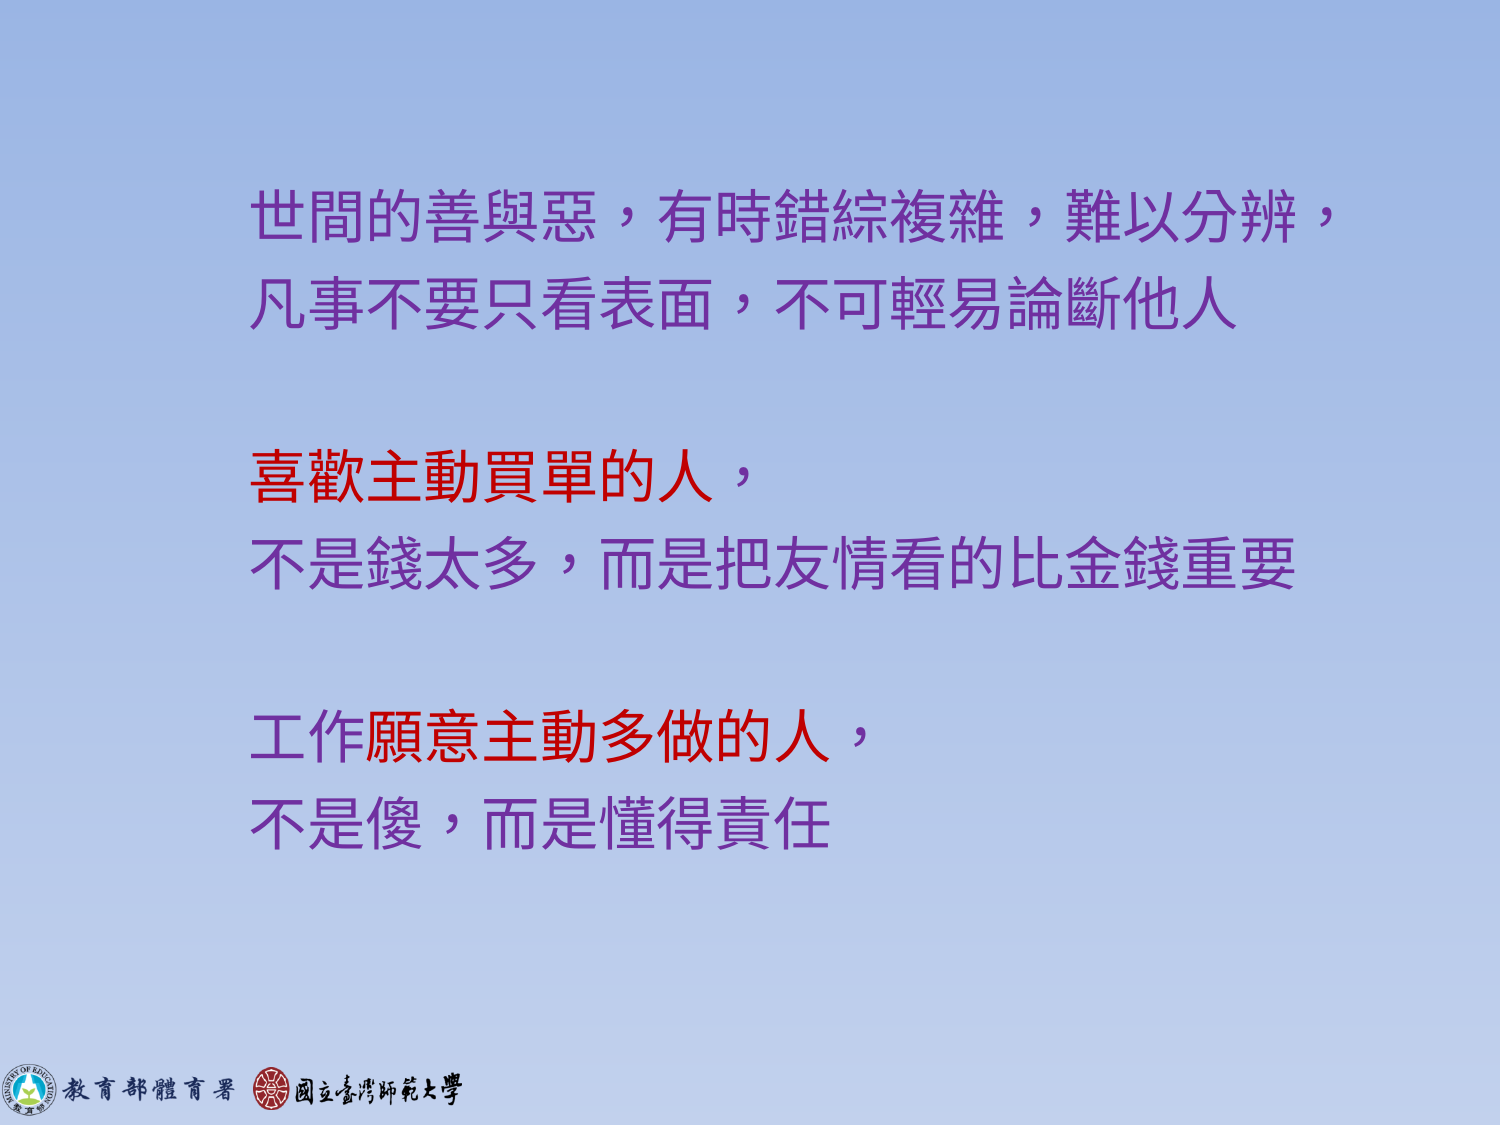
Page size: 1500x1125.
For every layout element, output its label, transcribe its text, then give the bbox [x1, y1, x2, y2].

subtitle 世間的善與惡，有時錯綜複雜，難以分辨， 凡事不要只看表面，不可輕易論斷他人 喜歡主動買單的人， 不是錢太多，而是把友情看的比金錢重要 工作願意主動多做的人， 不是傻，而是懂得責任 [194, 172, 1410, 461]
